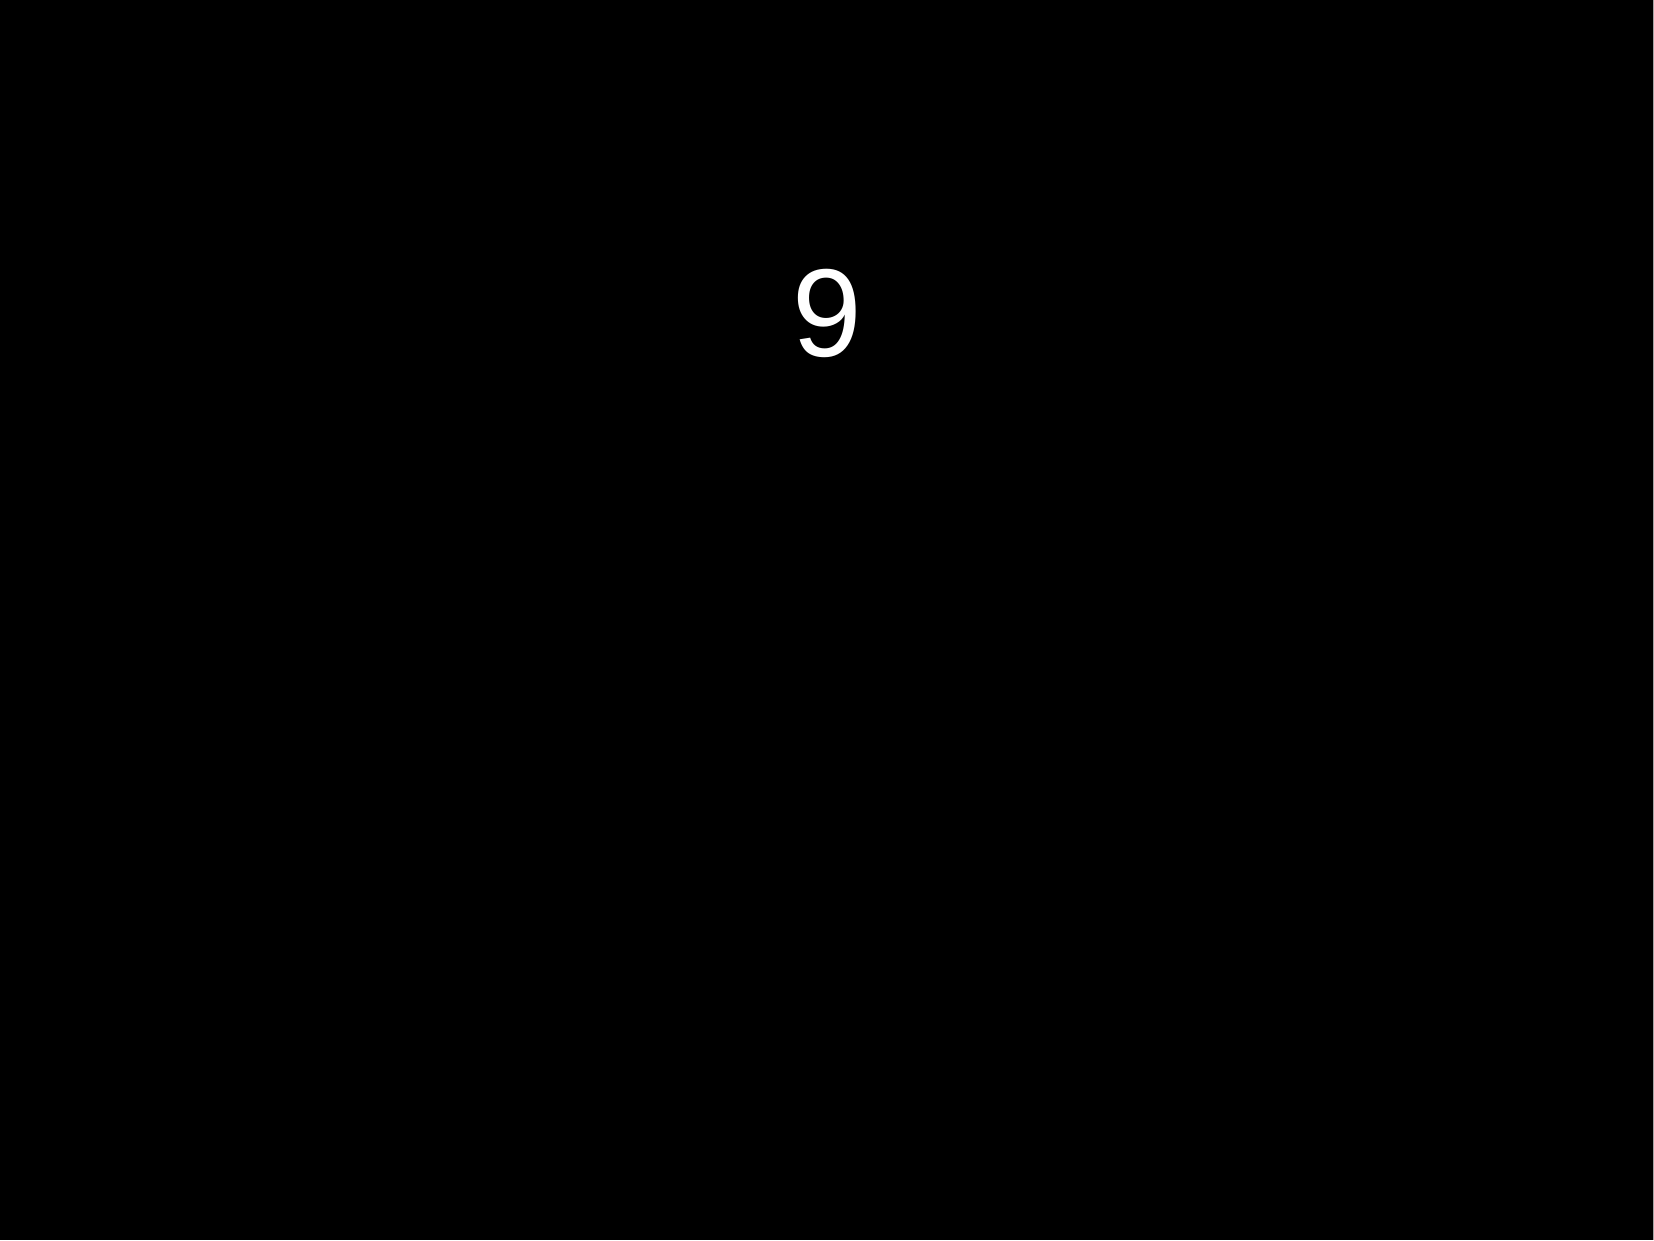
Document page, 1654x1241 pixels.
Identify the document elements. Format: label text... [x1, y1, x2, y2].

text_box 9 [0, 236, 1654, 391]
